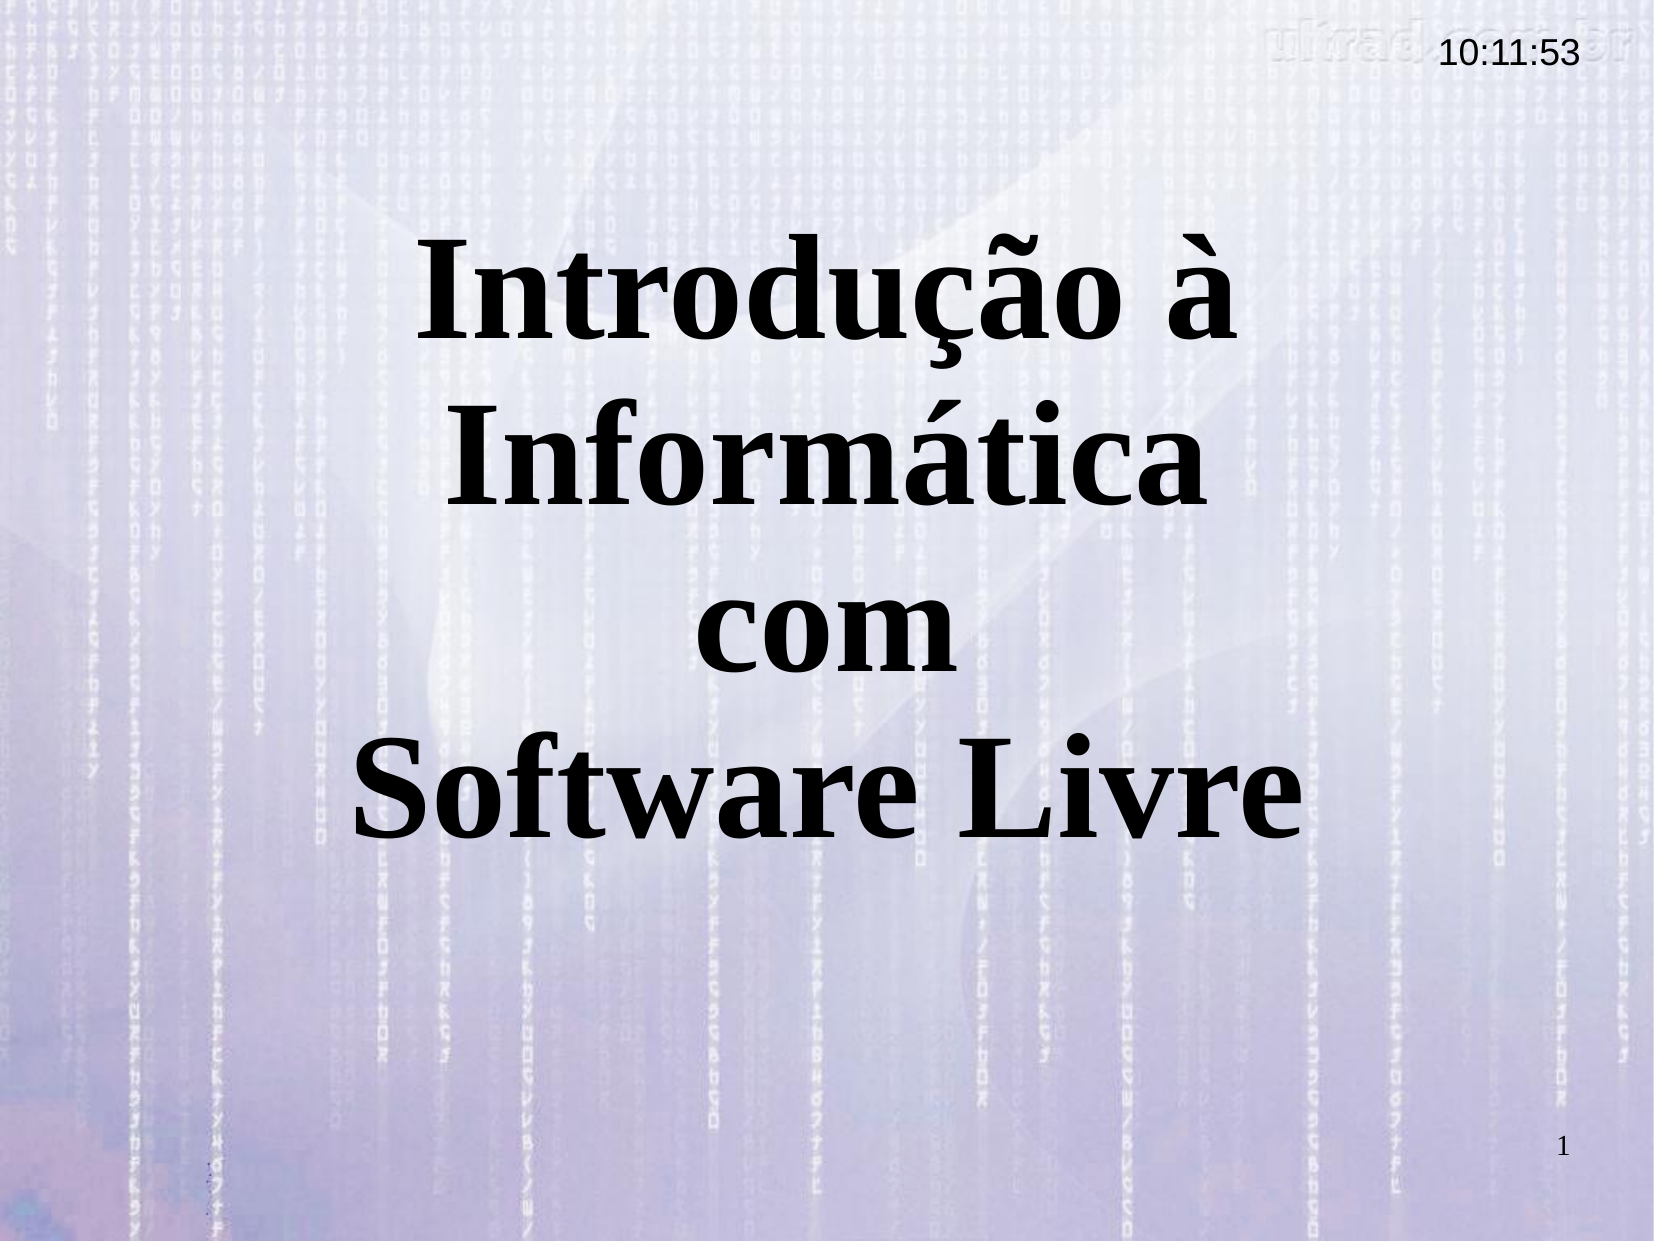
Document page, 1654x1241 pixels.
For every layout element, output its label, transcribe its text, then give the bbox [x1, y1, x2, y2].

picture [0, 0, 1654, 1241]
text_box Introdução à Informática com Software Livre [29, 59, 1625, 1099]
text_box 10:53:34 [1423, 23, 1631, 94]
